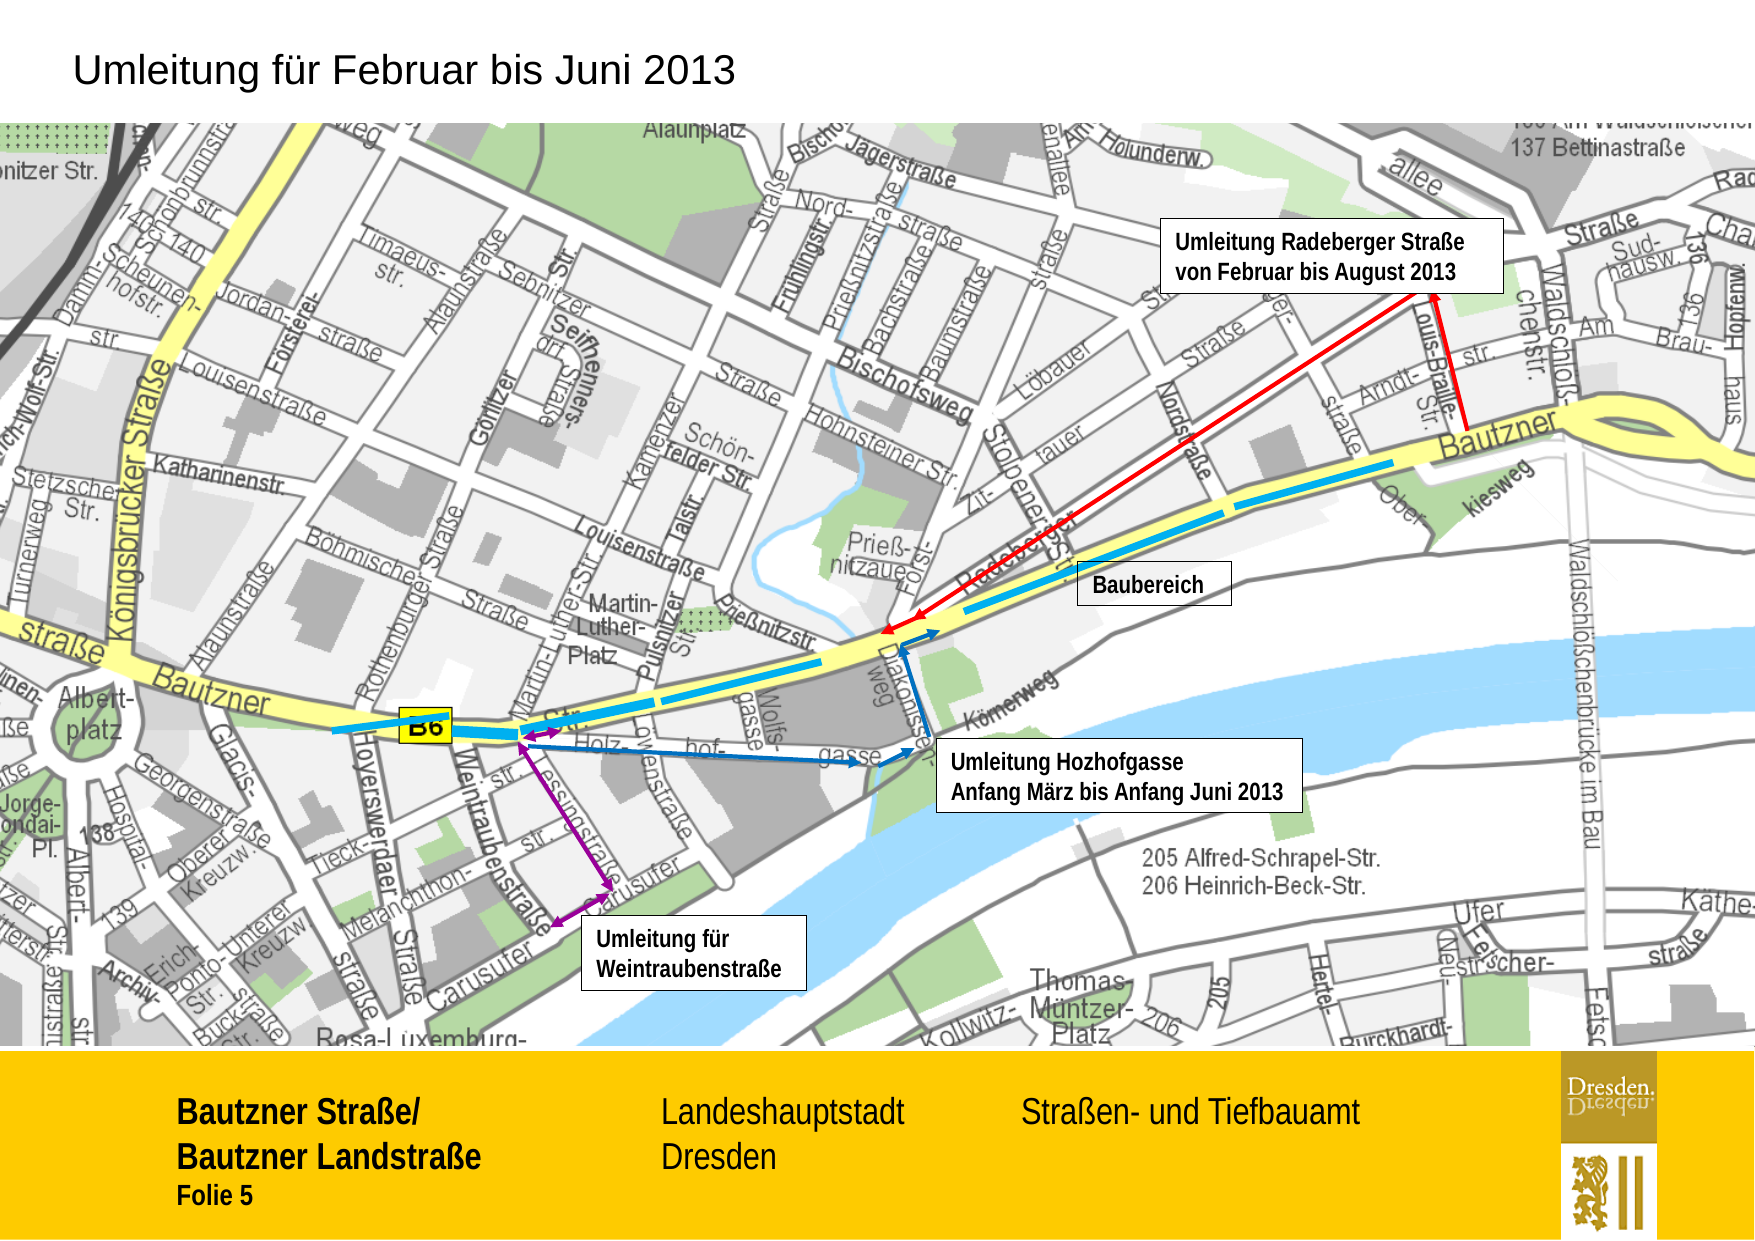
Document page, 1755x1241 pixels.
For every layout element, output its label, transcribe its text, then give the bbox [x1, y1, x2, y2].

text_box [1086, 509, 1225, 561]
text_box [880, 294, 1414, 634]
text_box [962, 564, 1077, 616]
text_box [331, 712, 450, 735]
text_box Umleitung für Februar bis Juni 2013 [26, 41, 783, 102]
text_box [1233, 458, 1395, 511]
text_box [878, 748, 915, 767]
text_box [1433, 294, 1618, 582]
text_box Umleitung Radeberger Straße von Februar bis August 2013 [1160, 218, 1504, 294]
text_box Umleitung für Weintraubenstraße [581, 915, 807, 991]
text_box [451, 697, 656, 892]
text_box [900, 630, 941, 738]
text_box Umleitung Hozhofgasse Anfang März bis Anfang Juni 2013 [936, 738, 1303, 813]
text_box Baubereich [1077, 561, 1232, 606]
text_box [660, 658, 823, 706]
text_box [549, 893, 610, 928]
picture [0, 122, 1755, 1047]
text_box [528, 746, 862, 763]
picture [1561, 1051, 1657, 1241]
